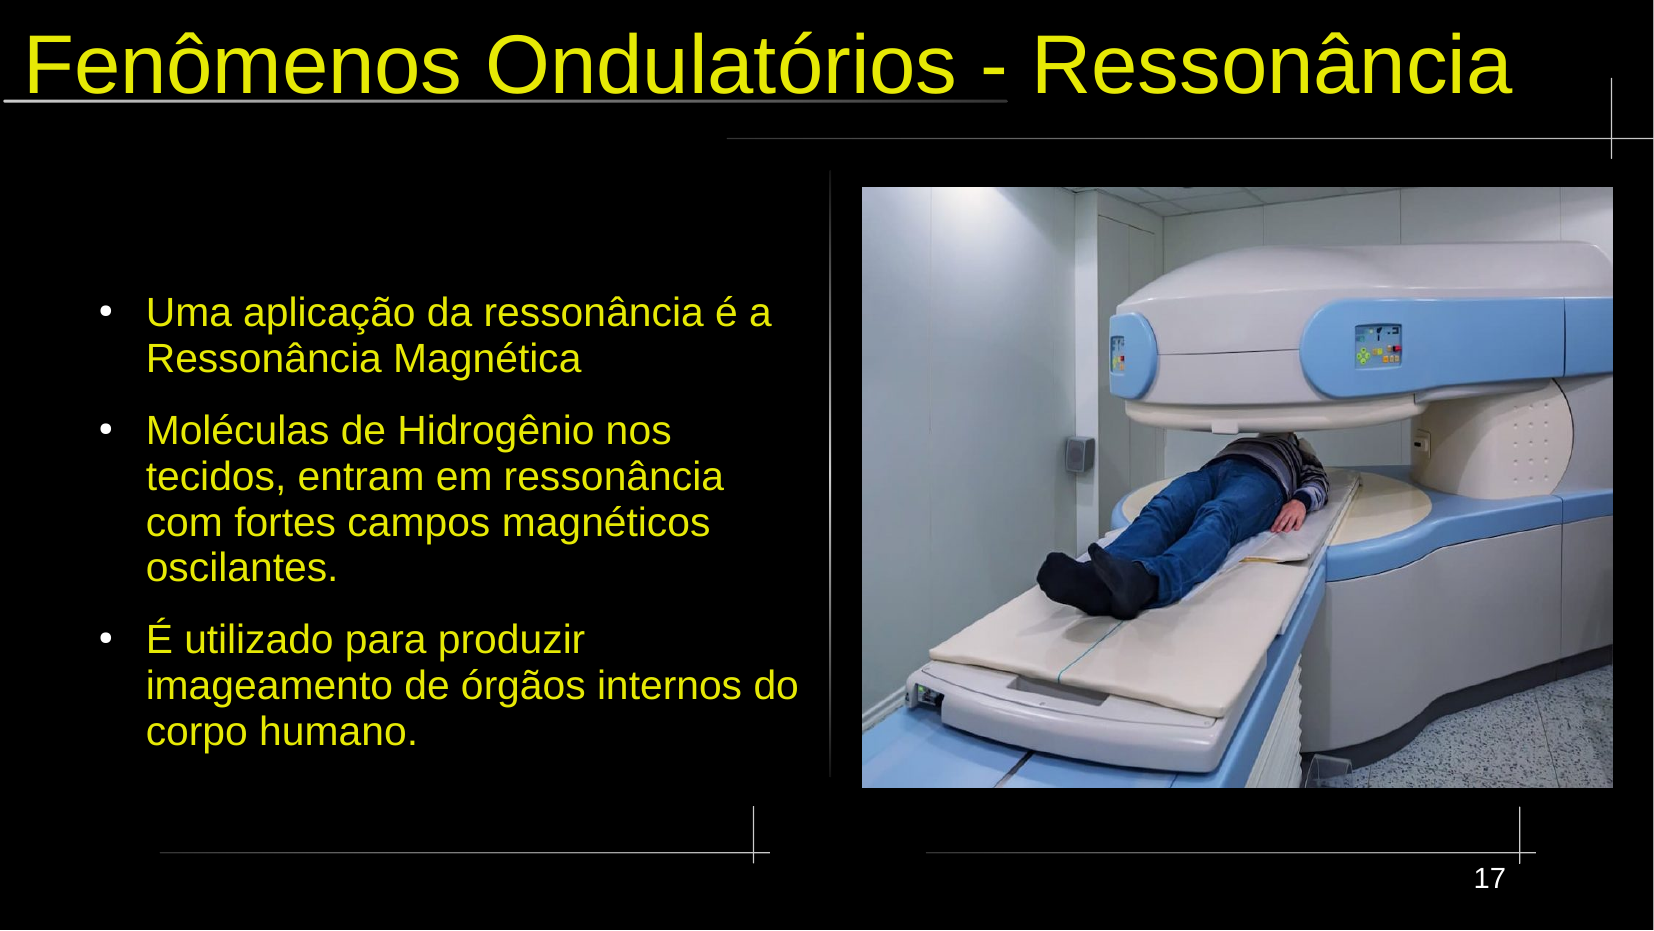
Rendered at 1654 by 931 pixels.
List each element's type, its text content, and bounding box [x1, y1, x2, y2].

picture [862, 187, 1613, 788]
title Fenômenos Ondulatórios - Ressonância [23, 11, 1589, 119]
list Uma aplicação da ressonância é a Ressonância Magnética Moléculas de Hidrogênio nos tecidos, entram em ressonância com fortes campos magnéticos oscilantes. É utilizado para produzir imageamento de órgãos internos do corpo humano. [82, 217, 809, 758]
